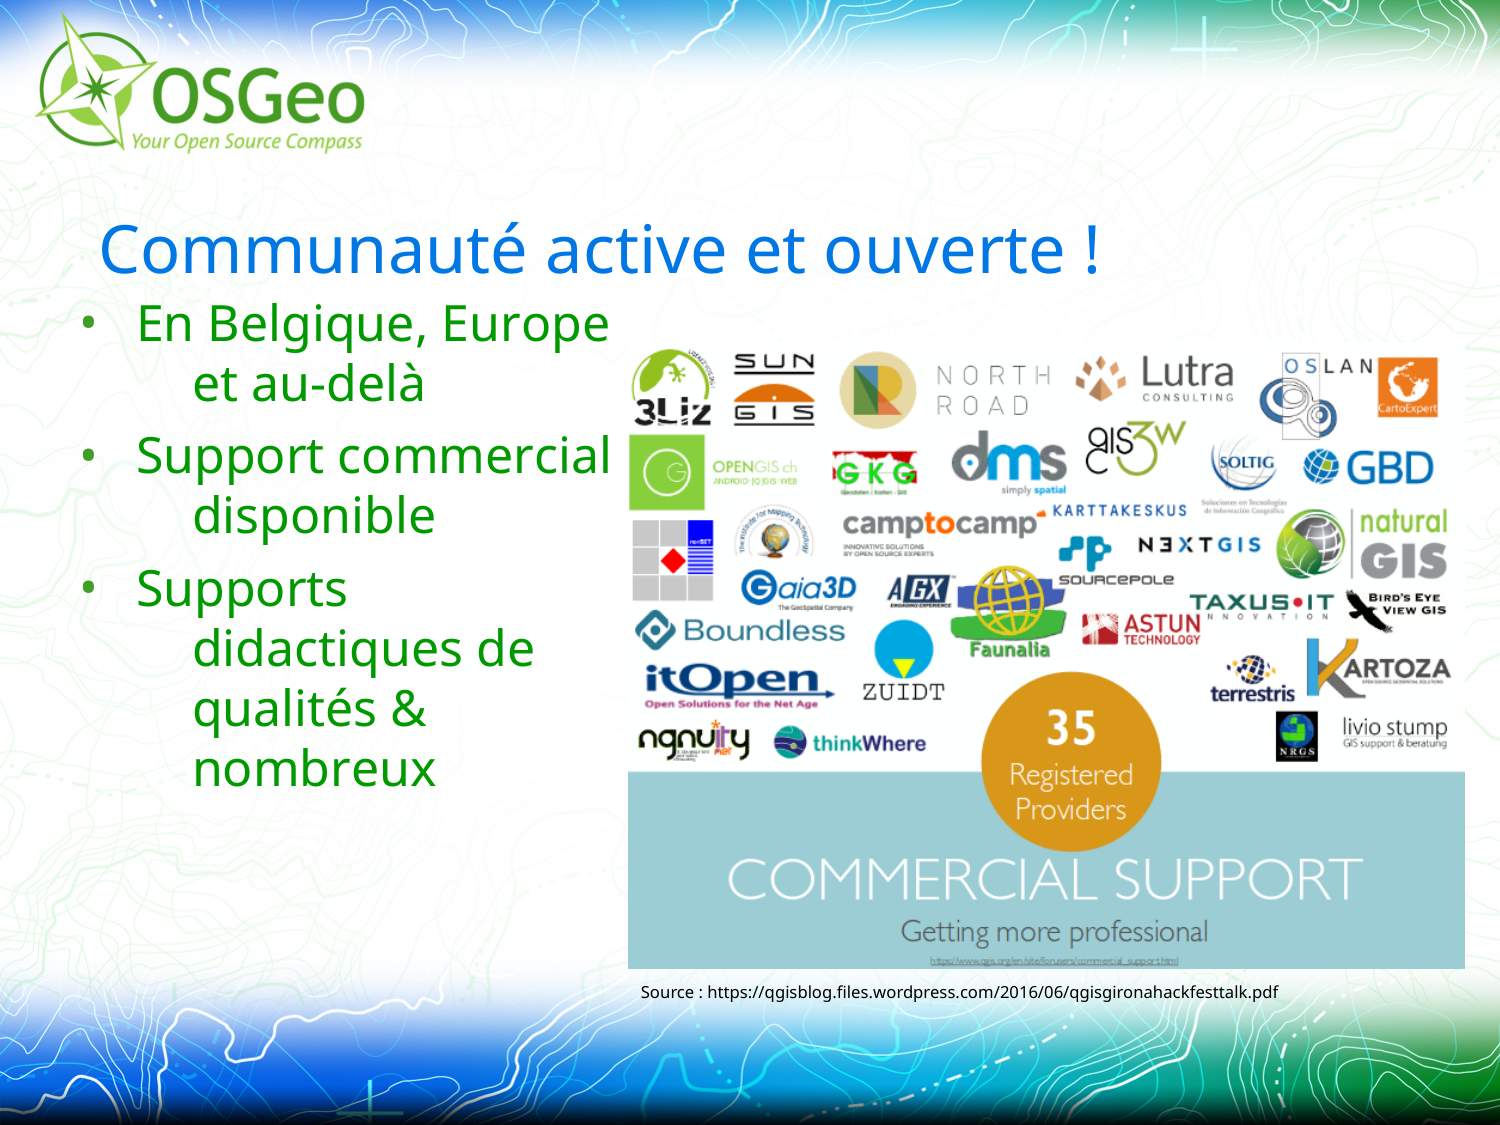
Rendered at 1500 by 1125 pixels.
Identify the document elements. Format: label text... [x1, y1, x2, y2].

text_box [112, 1025, 426, 1101]
list En Belgique, Europe et au-delà Support commercial disponible Supports didactiques de qualités & nombreux [64, 283, 638, 974]
title Communauté active et ouverte ! [83, 188, 1359, 305]
text_box Source : https://qgisblog.files.wordpress.com/2016/06/qgisgironahackfesttalk.pdf [625, 974, 1477, 1063]
picture [0, 0, 1500, 1125]
